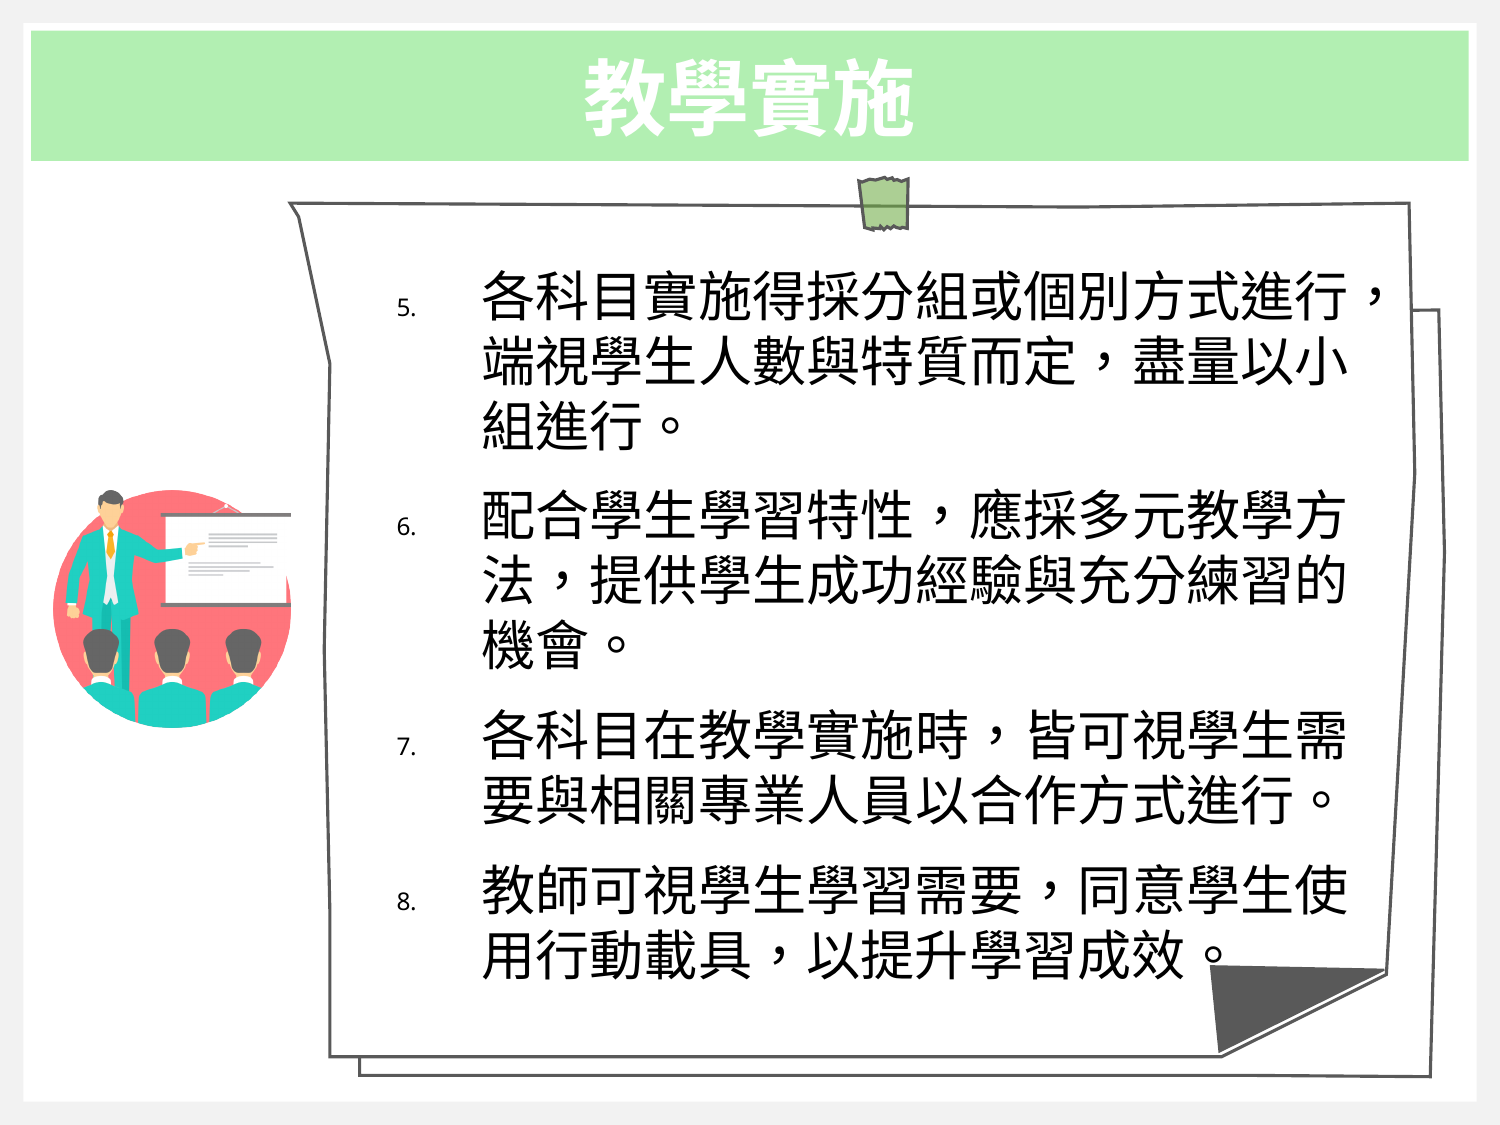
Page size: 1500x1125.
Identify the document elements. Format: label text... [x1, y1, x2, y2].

text_box 教學實施 [31, 30, 1469, 161]
picture [53, 490, 291, 728]
text_box [290, 177, 1445, 1077]
text_box 各科目實施得採分組或個別方式進行，端視學生人數與特質而定，盡量以小組進行。 配合學生學習特性，應採多元教學方法，提供學生成功經驗與充分練習的機會。 各科目在教學實施時，皆可視學生需要與相關專業人員以合作方式進行。 教師可視學生學習需要，同意學生使用行動載具，以提升學習成效。 [381, 254, 1386, 994]
